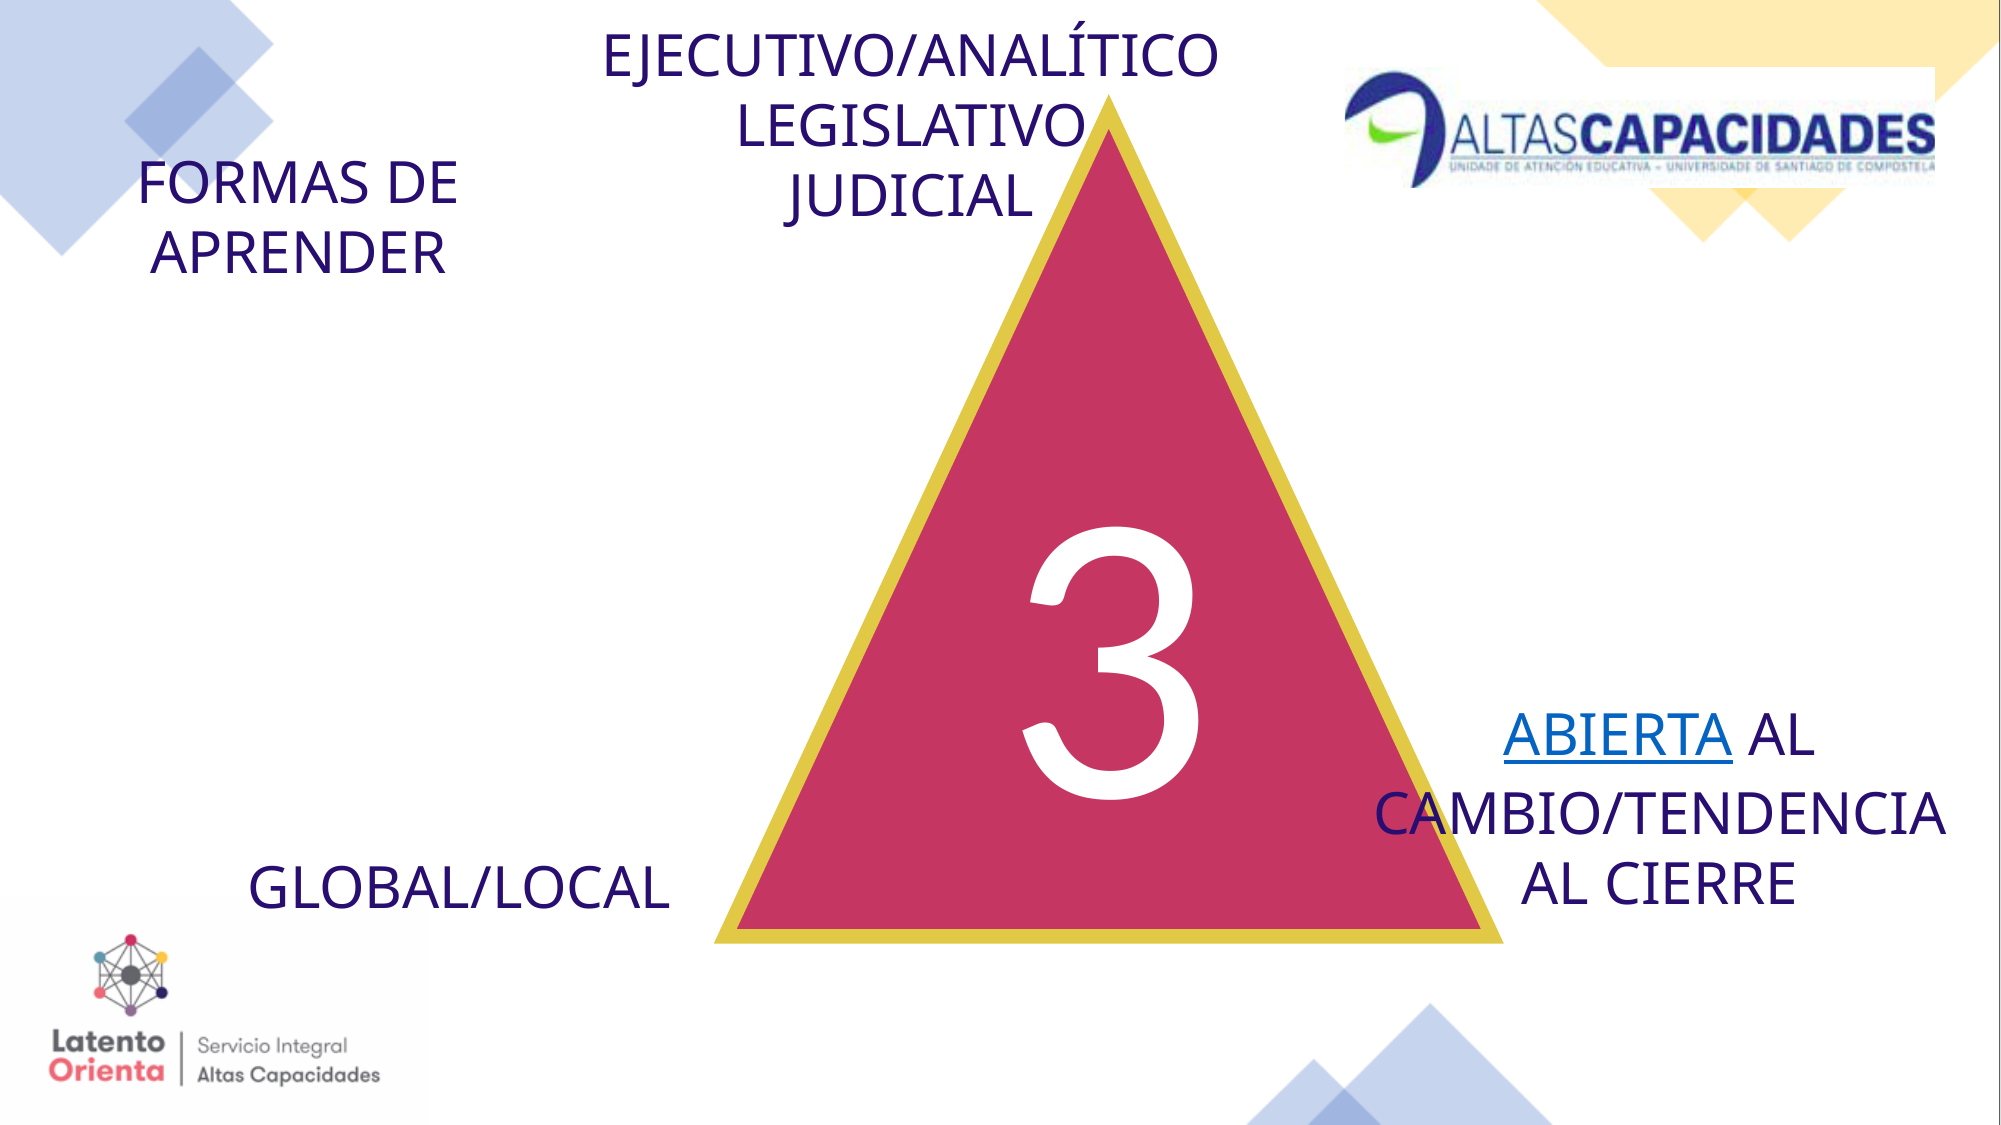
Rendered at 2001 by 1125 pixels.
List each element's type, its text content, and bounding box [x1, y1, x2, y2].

picture [0, 0, 2001, 1125]
text_box ABIERTA AL CAMBIO/TENDENCIA AL CIERRE [1333, 689, 1987, 924]
text_box FORMAS DE APRENDER [39, 138, 558, 294]
text_box GLOBAL/LOCAL [54, 842, 865, 928]
text_box 3 [725, 236, 1493, 937]
text_box EJECUTIVO/ANALÍTICO LEGISLATIVO JUDICIAL [505, 10, 1317, 236]
